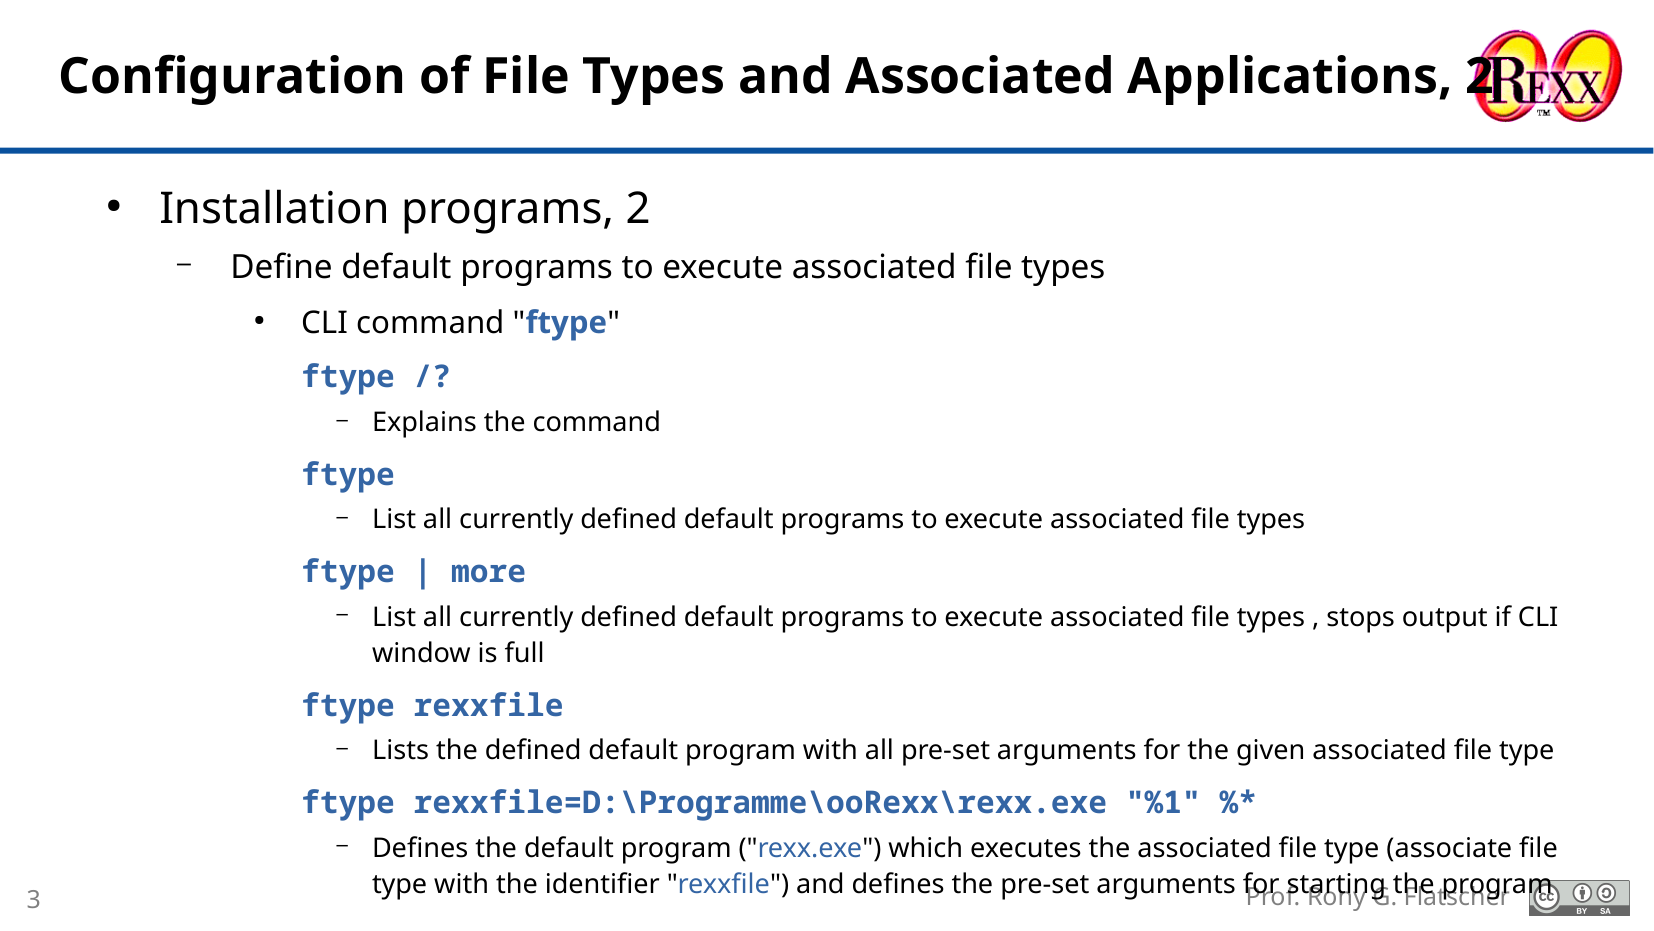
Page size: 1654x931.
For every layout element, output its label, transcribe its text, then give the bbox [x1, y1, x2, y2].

list Installation programs, 2 Define default programs to execute associated file types CLI command "ftype" ftype /? Explains the command ftype List all currently defined default programs to execute associated file types ftype | more List all currently defined default programs to execute associated file types , stops output if CLI window is full ftype rexxfile Lists the defined default program with all pre-set arguments for the given associated file type ftype rexxfile=D:\Programme\ooRexx\rexx.exe "%1" %* Defines the default program ("rexx.exe") which executes the associated file type (associate file type with the identifier "rexxfile") and defines the pre-set arguments for starting the program [88, 177, 1577, 857]
title Configuration of File Types and Associated Applications, 2 [0, 0, 1625, 148]
